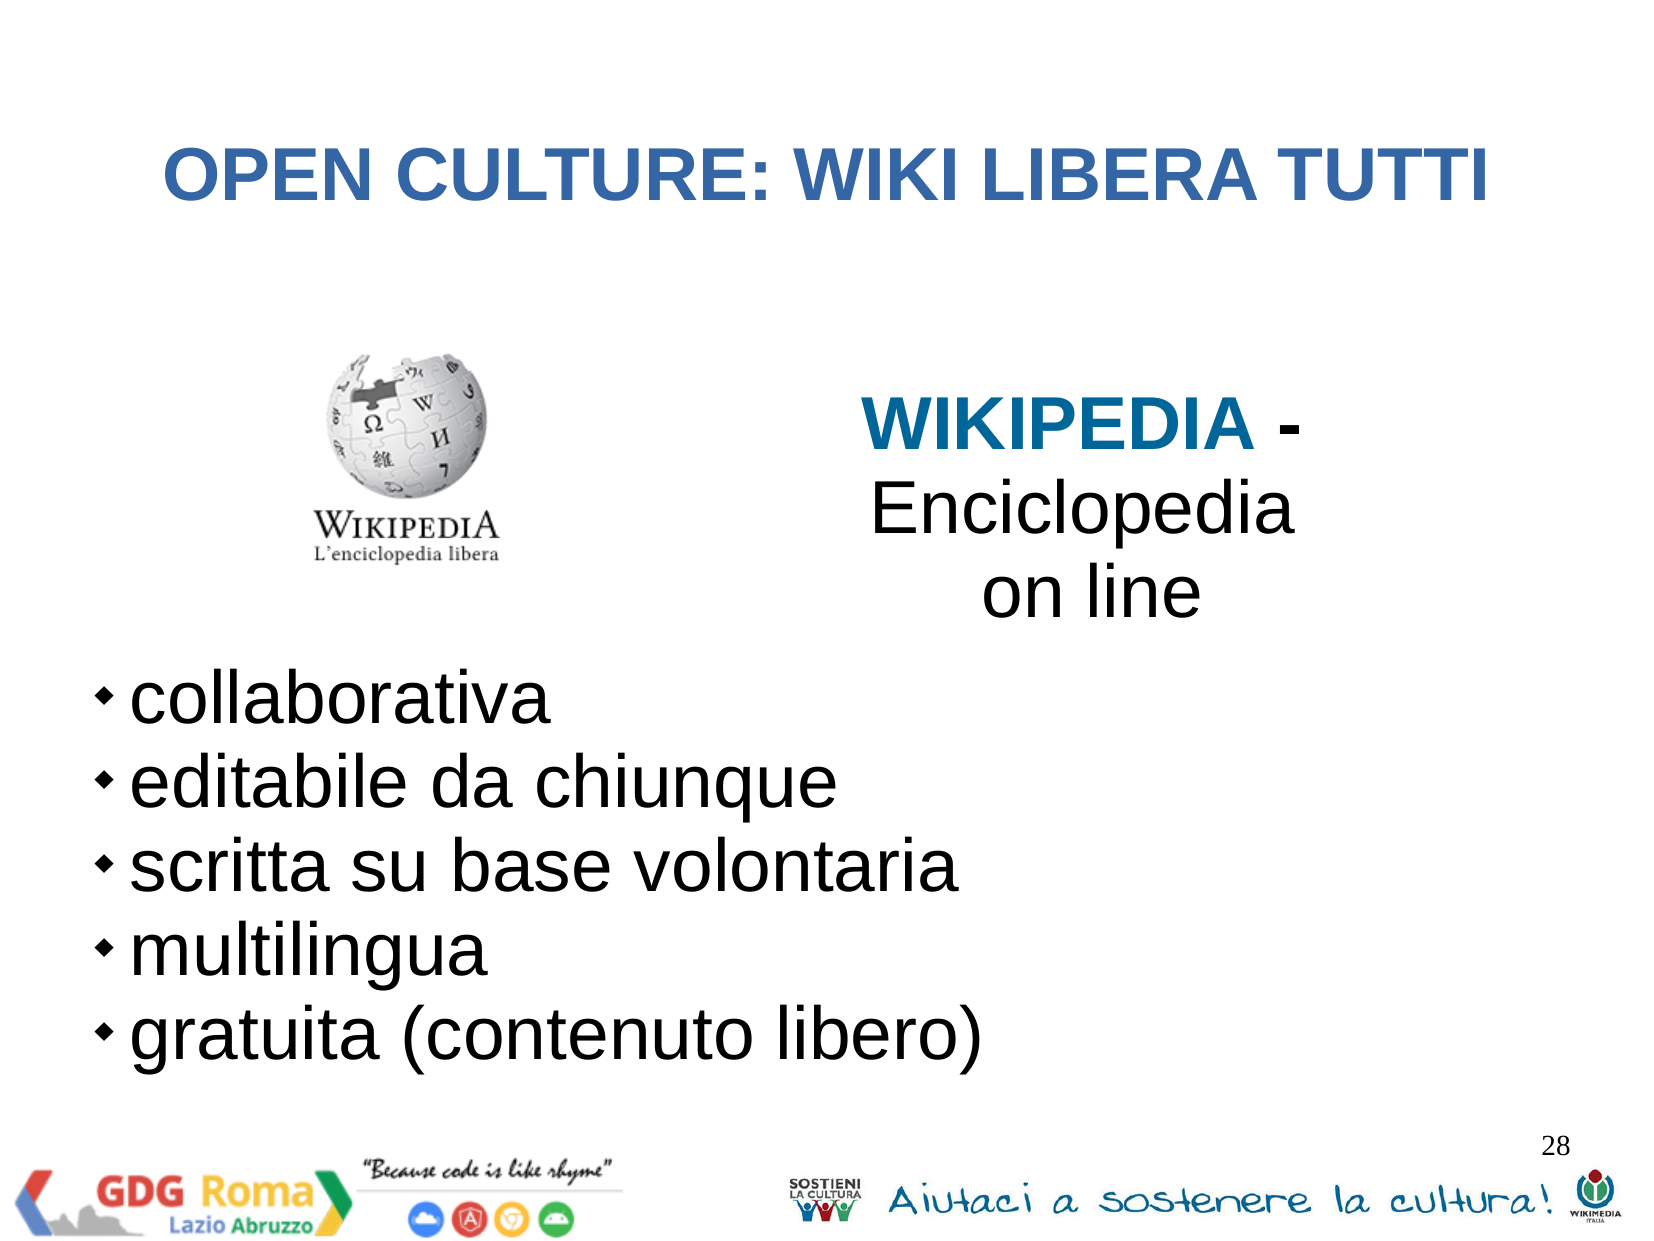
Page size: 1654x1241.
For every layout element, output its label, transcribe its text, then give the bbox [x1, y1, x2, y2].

title OPEN CULTURE: WIKI LIBERA TUTTI [11, 17, 1642, 249]
text_box collaborativa editabile da chiunque scritta su base volontaria multilingua gratuita (contenuto libero) [59, 637, 1607, 1093]
picture [11, 1155, 626, 1241]
picture [301, 330, 513, 573]
text_box WIKIPEDIA - Enciclopedia on line [625, 342, 1560, 674]
picture [772, 1163, 1648, 1233]
